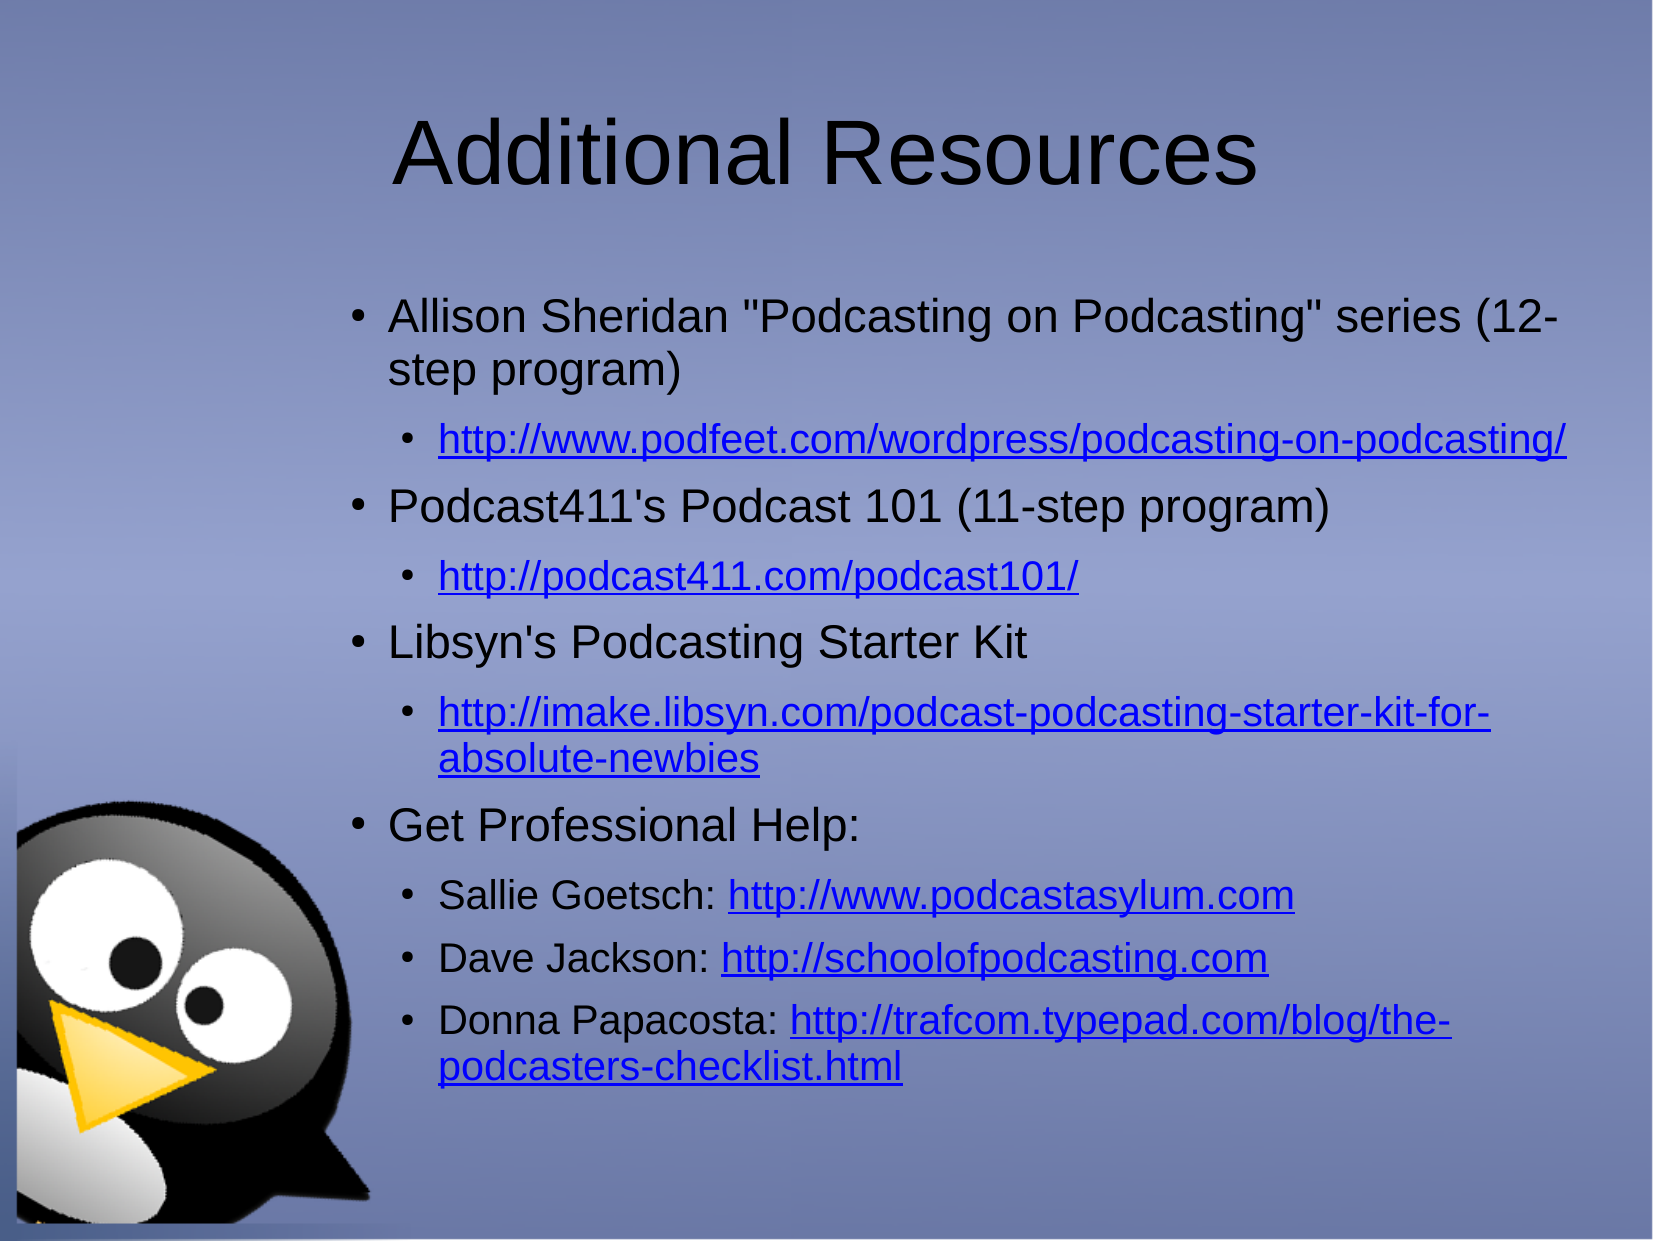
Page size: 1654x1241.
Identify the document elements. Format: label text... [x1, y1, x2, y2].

list Allison Sheridan "Podcasting on Podcasting" series (12-step program) http://www.podfeet.com/wordpress/podcasting-on-podcasting/ Podcast411's Podcast 101 (11-step program) http://podcast411.com/podcast101/ Libsyn's Podcasting Starter Kit http://imake.libsyn.com/podcast-podcasting-starter-kit-for-absolute-newbies Get Professional Help: Sallie Goetsch: http://www.podcastasylum.com Dave Jackson: http://schoolofpodcasting.com Donna Papacosta: http://trafcom.typepad.com/blog/the-podcasters-checklist.html [337, 290, 1571, 1109]
picture [0, 0, 1654, 1241]
title Additional Resources [82, 49, 1571, 257]
